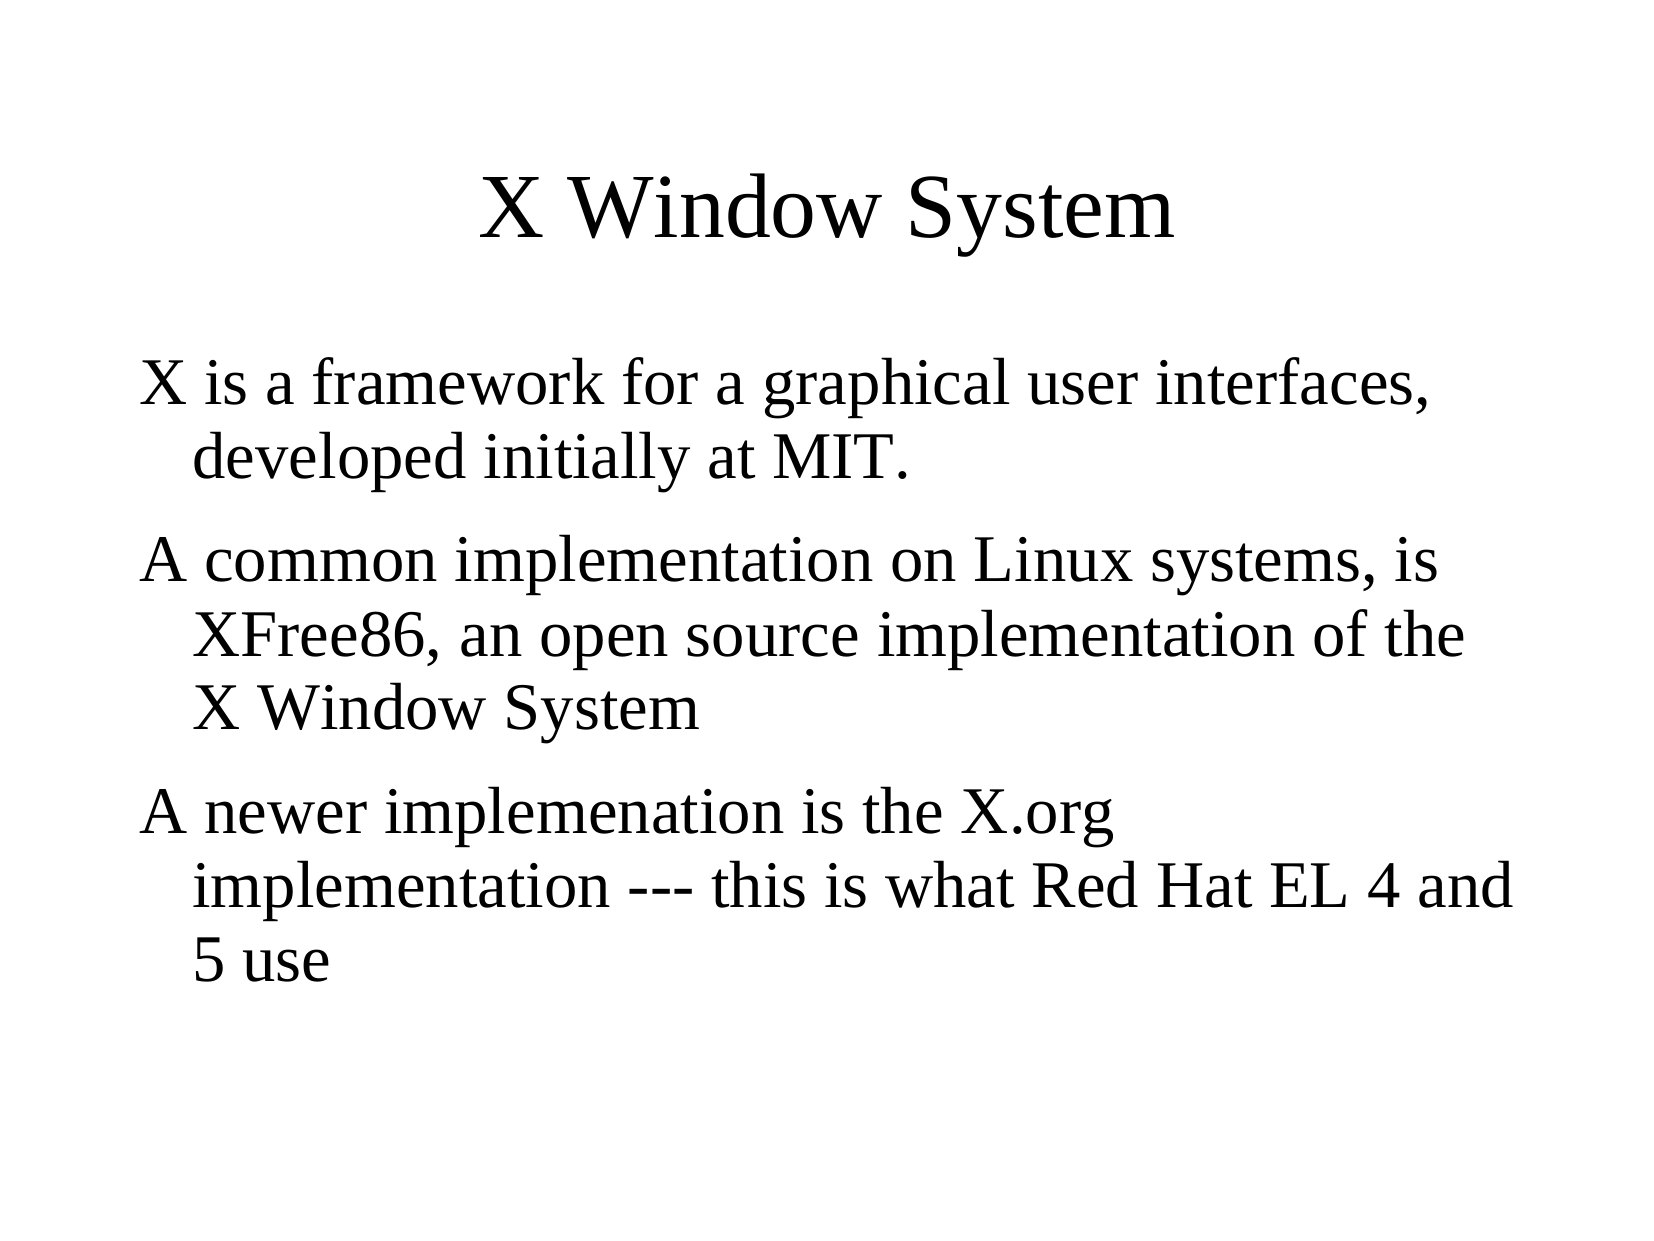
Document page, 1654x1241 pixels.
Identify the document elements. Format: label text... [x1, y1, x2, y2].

title X Window System [121, 102, 1534, 311]
list X is a framework for a graphical user interfaces, developed initially at MIT. A common implementation on Linux systems, is XFree86, an open source implementation of the X Window System A newer implemenation is the X.org implementation --- this is what Red Hat EL 4 and 5 use [121, 344, 1534, 1145]
